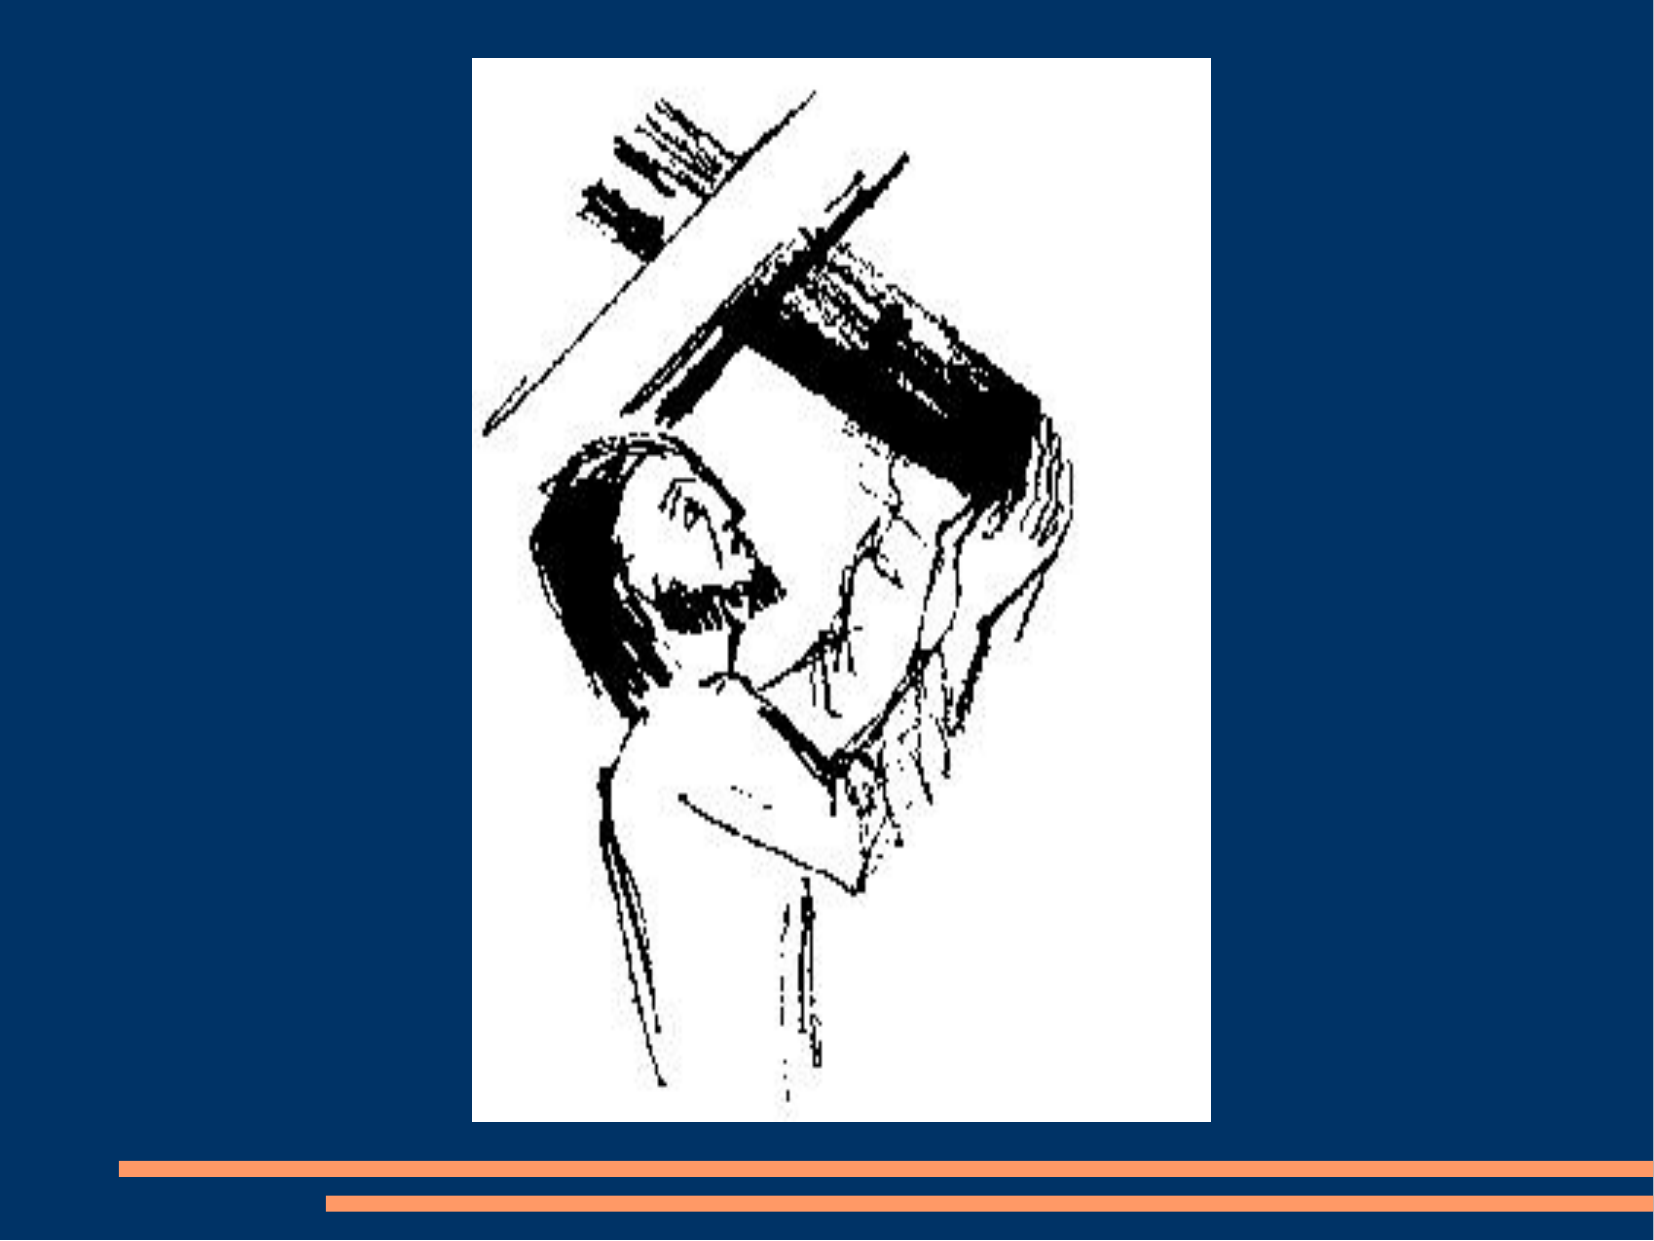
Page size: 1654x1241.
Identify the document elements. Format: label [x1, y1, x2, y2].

picture [472, 58, 1211, 1123]
